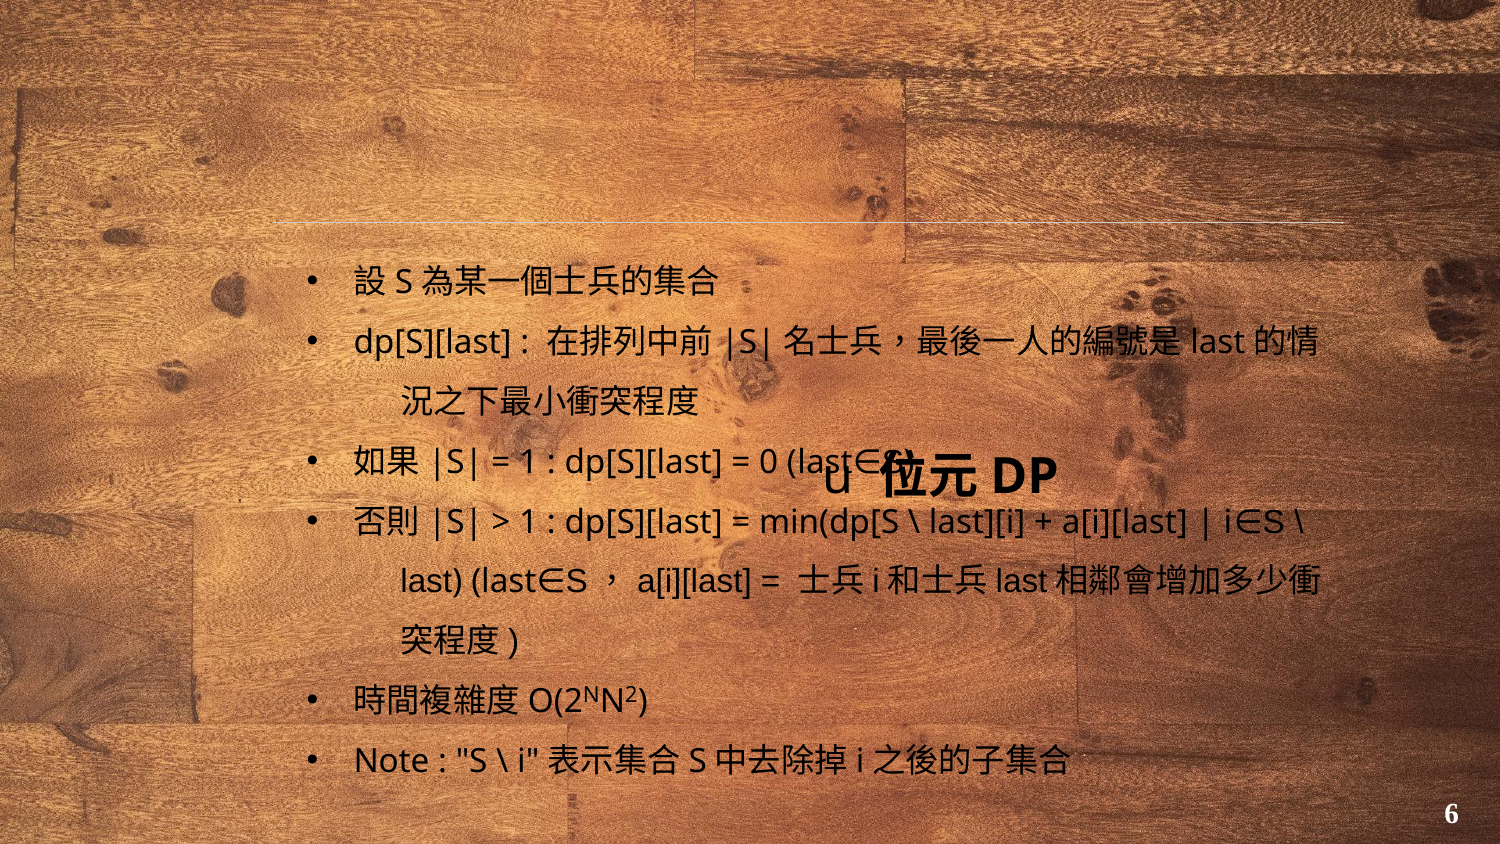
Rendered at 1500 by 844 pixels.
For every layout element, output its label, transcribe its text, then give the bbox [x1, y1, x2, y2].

text_box 設S為某一個士兵的集合 dp[S][last] : 在排列中前|S|名士兵，最後一人的編號是last的情況之下最小衝突程度 如果|S| = 1 : dp[S][last] = 0 (last∈S) 否則|S| > 1 : dp[S][last] = min(dp[S \ last][i] + a[i][last] | i∈S \ last) (last∈S，a[i][last] = 士兵i和士兵last相鄰會增加多少衝突程度) 時間複雜度O(2NN2) Note : "S \ i"表示集合S中去除掉i之後的子集合 [291, 232, 1361, 786]
title 位元DP [255, 117, 1341, 233]
slide_number 6 [1429, 779, 1500, 844]
